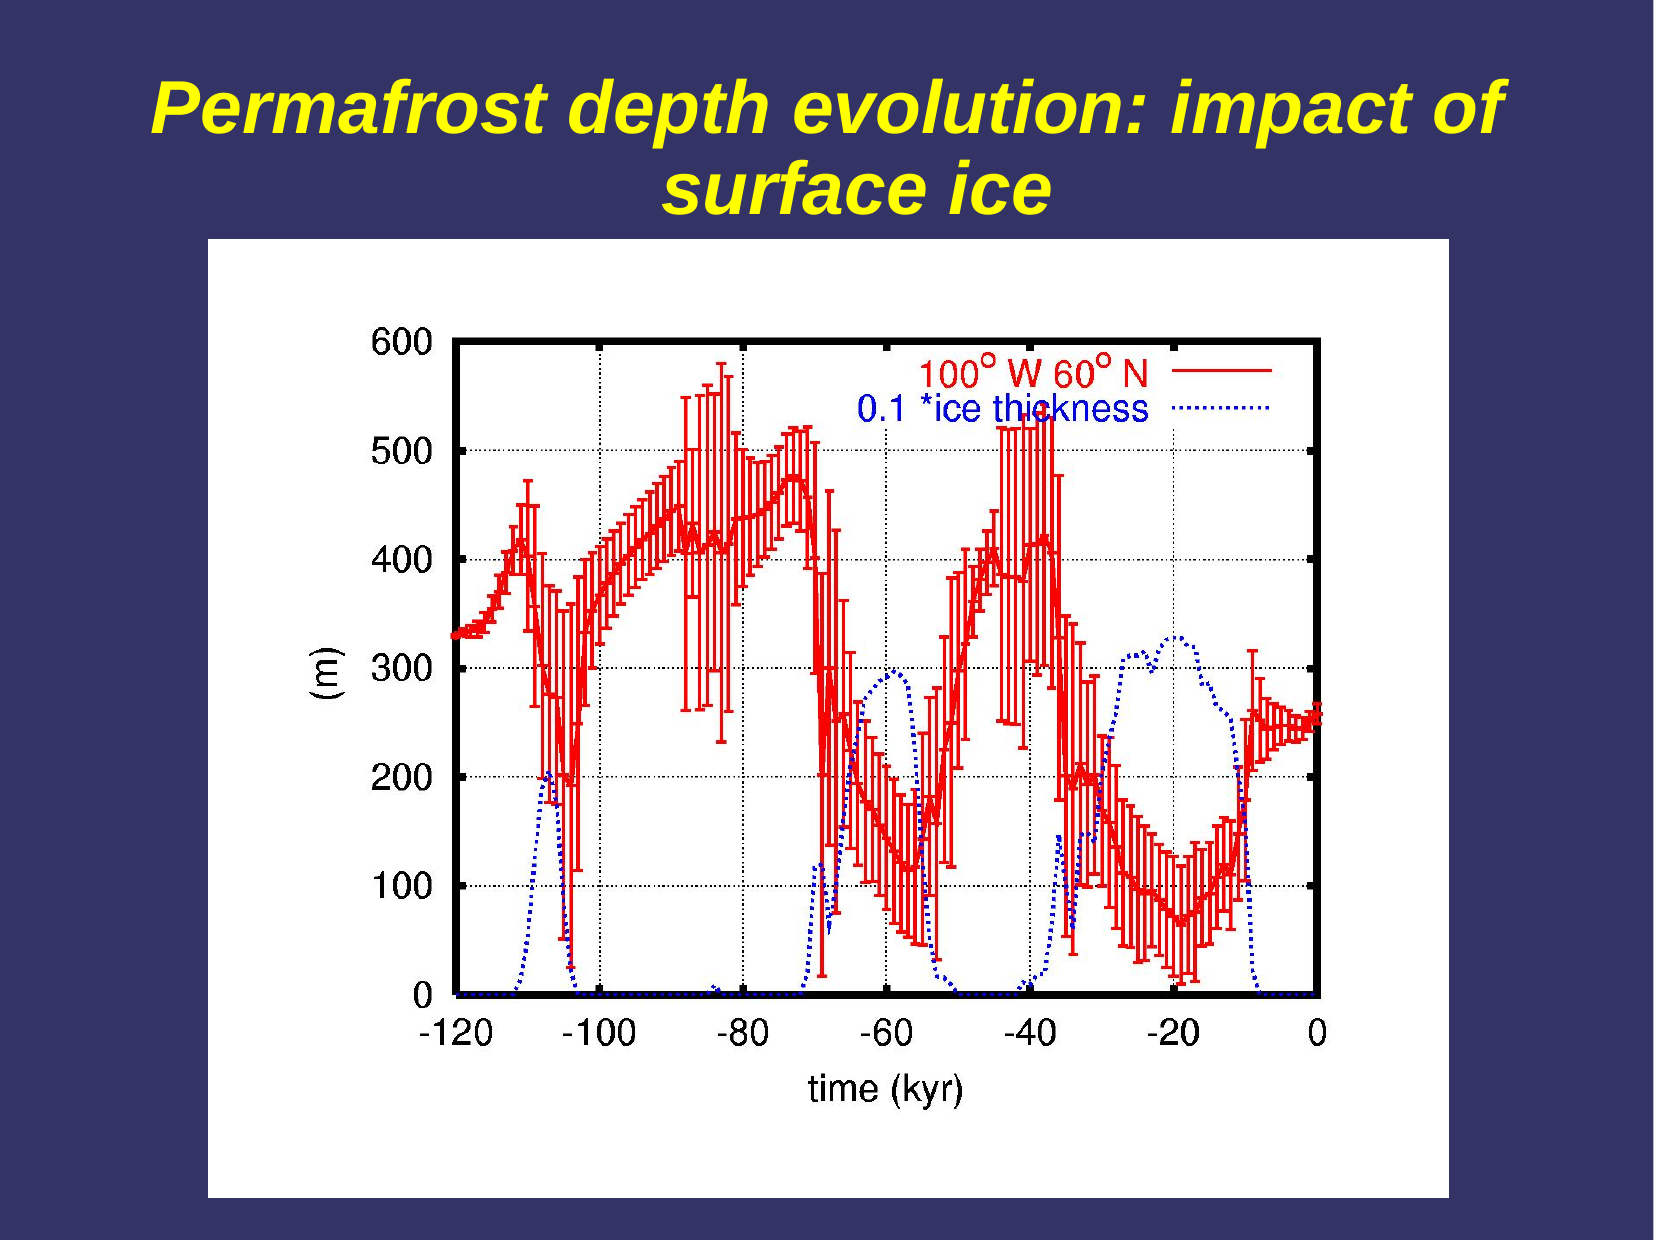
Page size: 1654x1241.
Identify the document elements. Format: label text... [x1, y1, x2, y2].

picture [208, 239, 1449, 1198]
title Permafrost depth evolution: impact of surface ice [121, 49, 1534, 250]
